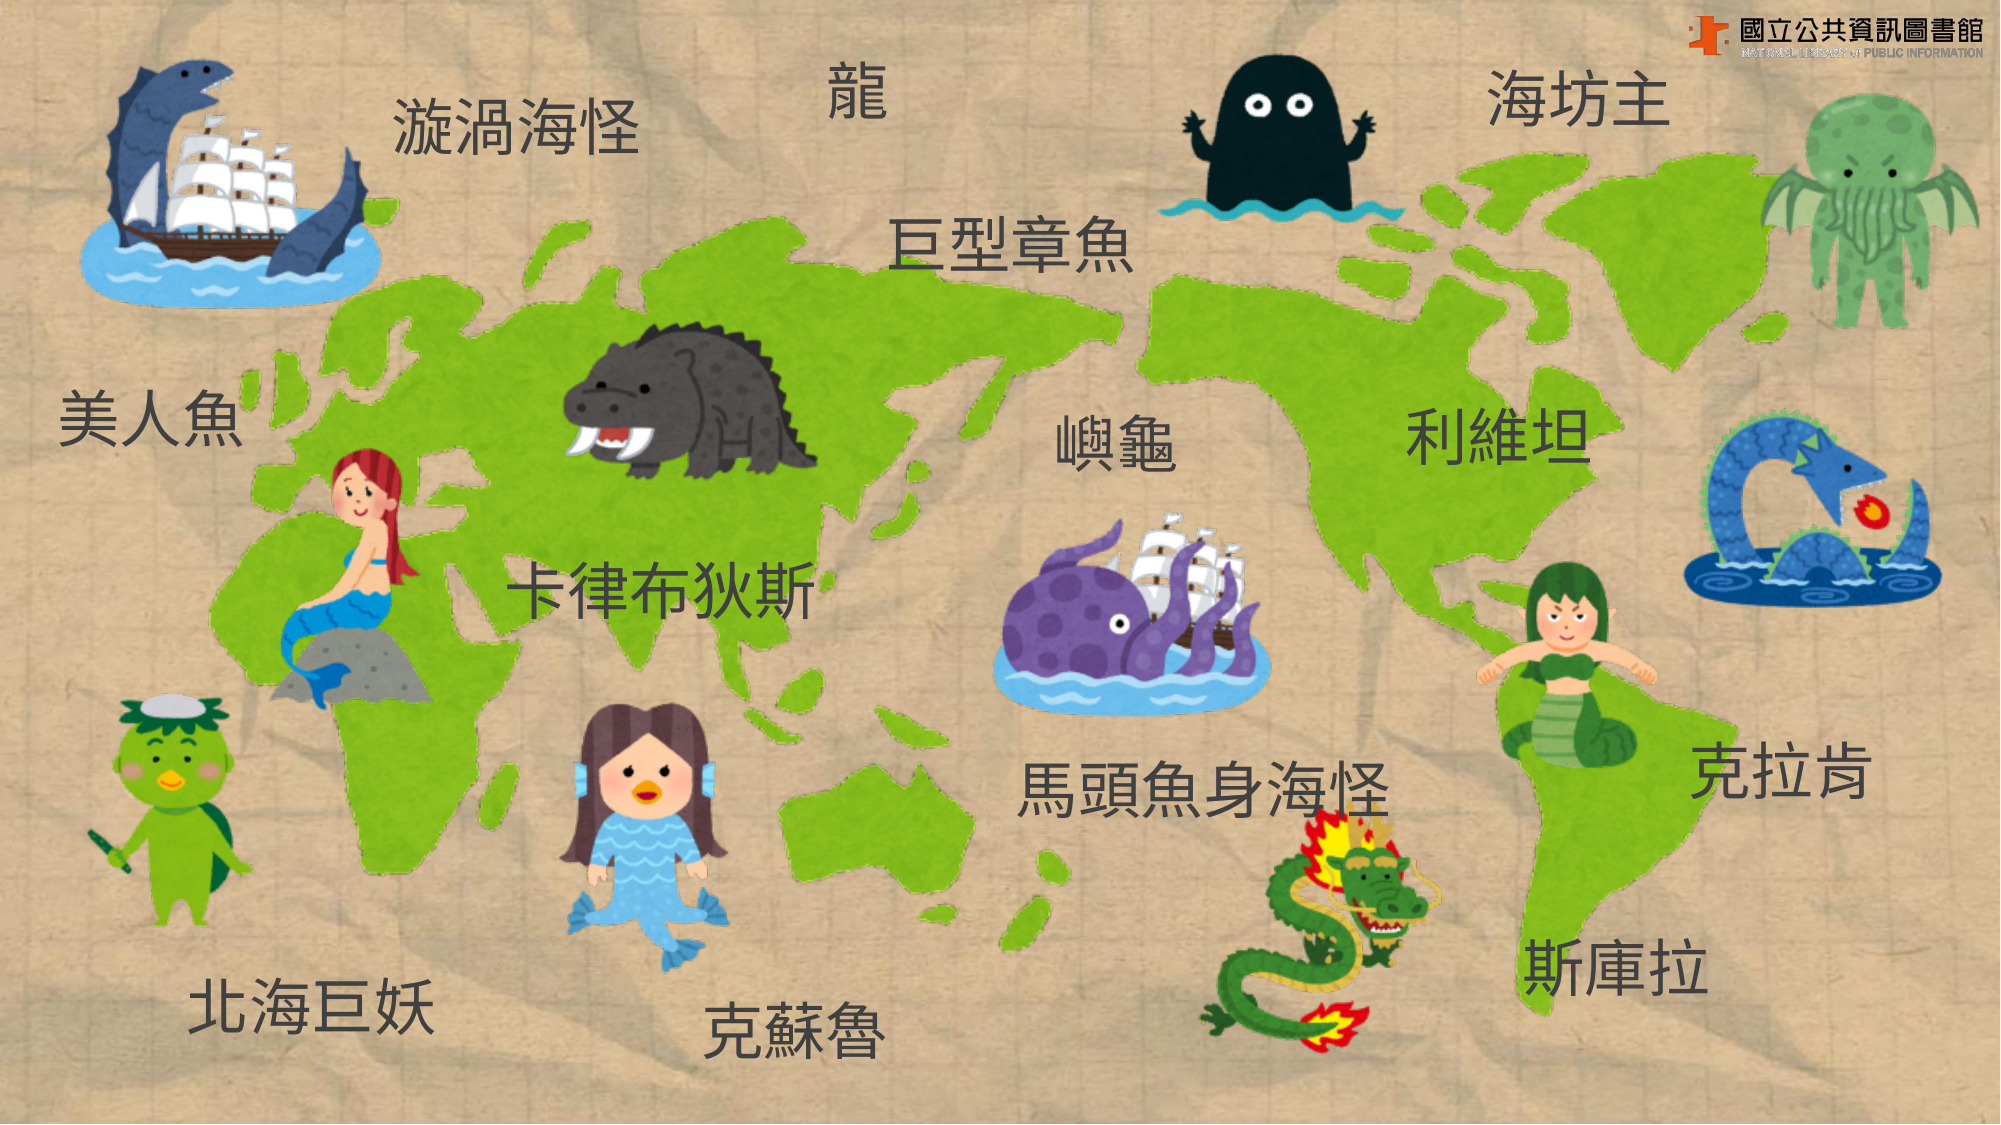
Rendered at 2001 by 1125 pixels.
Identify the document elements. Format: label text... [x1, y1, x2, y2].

text_box 北海巨妖 [171, 960, 540, 1052]
text_box 斯庫拉 [1507, 921, 1766, 1013]
text_box 嶼龜 [1038, 397, 1223, 489]
text_box 美人魚 [42, 372, 411, 464]
text_box 卡律布狄斯 [489, 544, 965, 636]
text_box 克拉肯 [1673, 724, 1908, 816]
text_box 龍 [811, 45, 946, 136]
picture [72, 31, 1992, 1064]
text_box 克蘇魯 [686, 984, 921, 1076]
text_box 漩渦海怪 [376, 80, 703, 172]
text_box 馬頭魚身海怪 [1000, 743, 1471, 835]
text_box 海坊主 [1470, 53, 1729, 144]
text_box 利維坦 [1390, 390, 1625, 482]
text_box 巨型章魚 [870, 198, 1239, 290]
